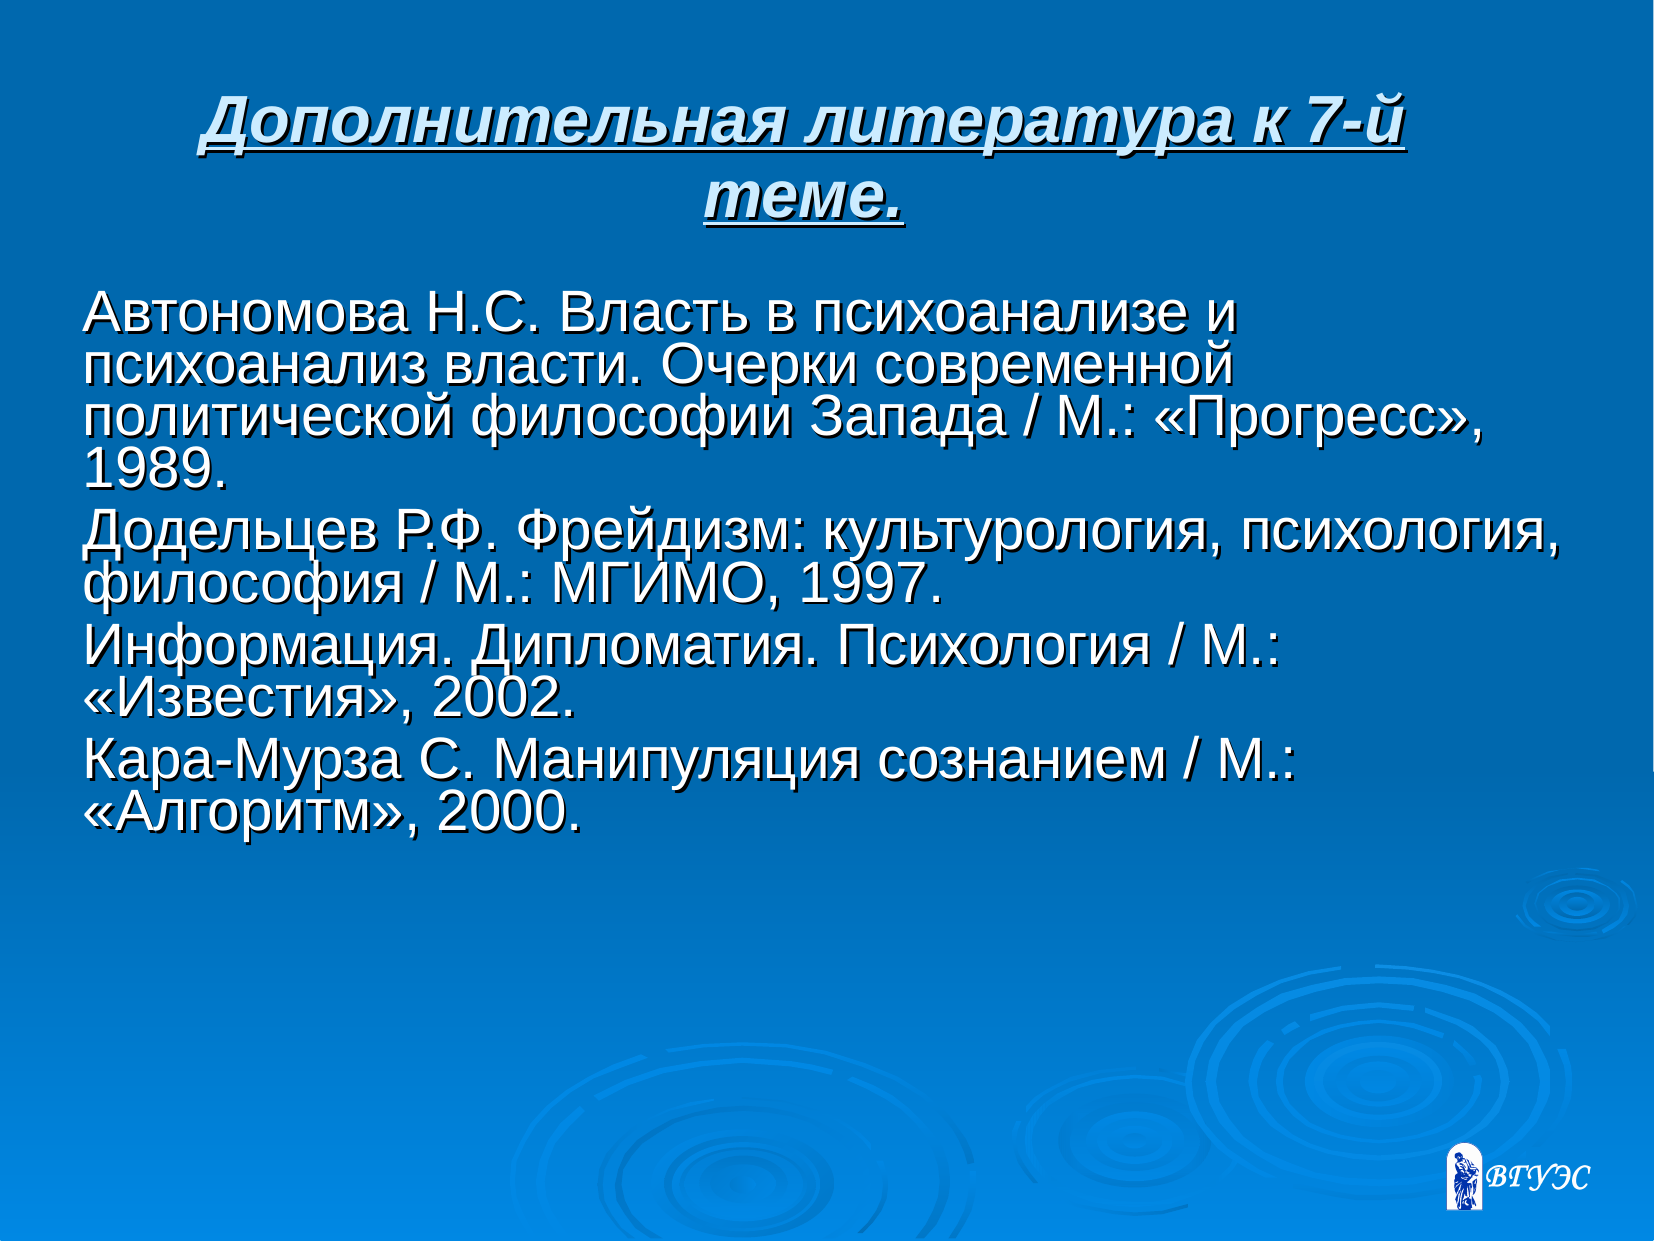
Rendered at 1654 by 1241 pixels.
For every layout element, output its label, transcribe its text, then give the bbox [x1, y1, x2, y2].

list Автономова Н.С. Власть в психоанализе и психоанализ власти. Очерки современной политической философии Запада / М.: «Прогресс», 1989. Додельцев Р.Ф. Фрейдизм: культурология, психология, философия / М.: МГИМО, 1997. Информация. Дипломатия. Психология / М.: «Известия», 2002. Кара-Мурза С. Манипуляция сознанием / М.: «Алгоритм», 2000. [82, 290, 1571, 1109]
picture [1446, 1142, 1592, 1211]
title Дополнительная литература к 7-й теме. [100, 0, 1506, 290]
